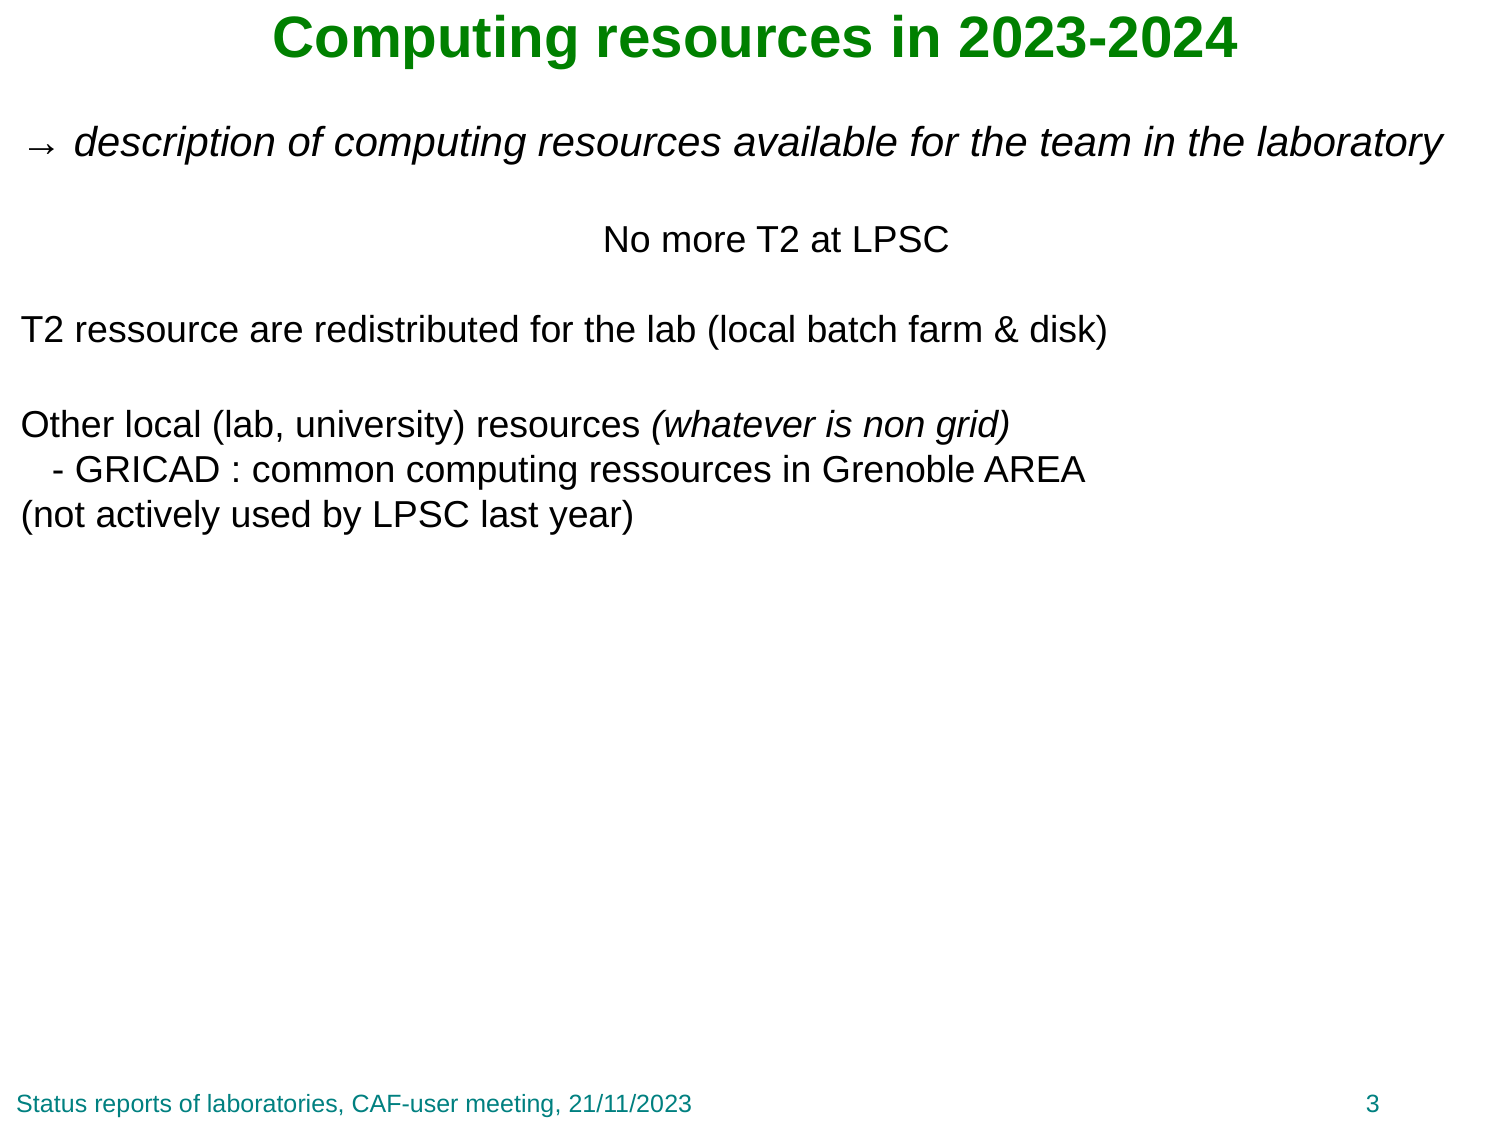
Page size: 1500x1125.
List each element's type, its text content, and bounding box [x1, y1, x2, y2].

text_box → description of computing resources available for the team in the laboratory No more T2 at LPSC T2 ressource are redistributed for the lab (local batch farm & disk) Other local (lab, university) resources (whatever is non grid) - GRICAD : common computing ressources in Grenoble AREA (not actively used by LPSC last year) [5, 107, 1500, 1061]
text_box Computing resources in 2023-2024 [7, 0, 1500, 125]
